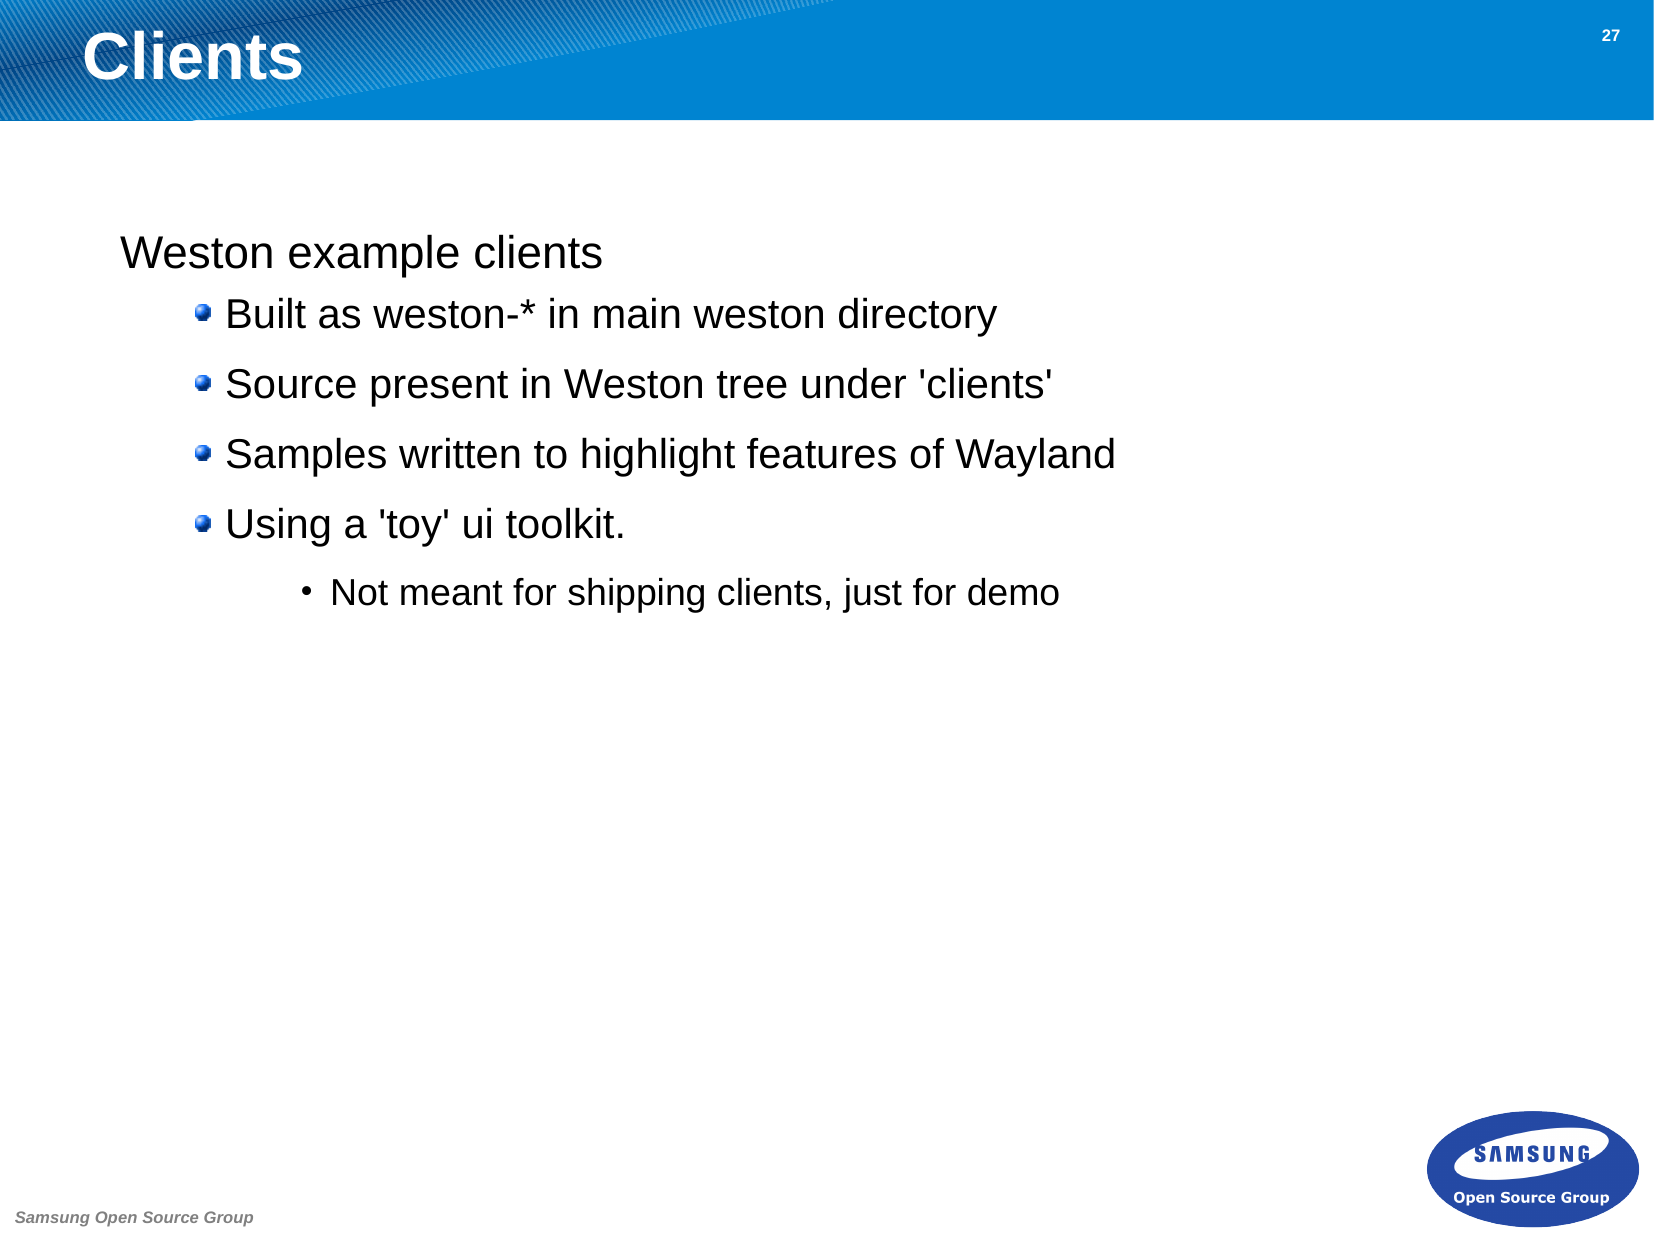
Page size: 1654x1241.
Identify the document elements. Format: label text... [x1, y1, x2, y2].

list Weston example clients Built as weston-* in main weston directory Source present in Weston tree under 'clients' Samples written to highlight features of Wayland Using a 'toy' ui toolkit. Not meant for shipping clients, just for demo [90, 225, 1545, 945]
picture [1425, 1109, 1641, 1230]
title Clients [82, 15, 1570, 100]
